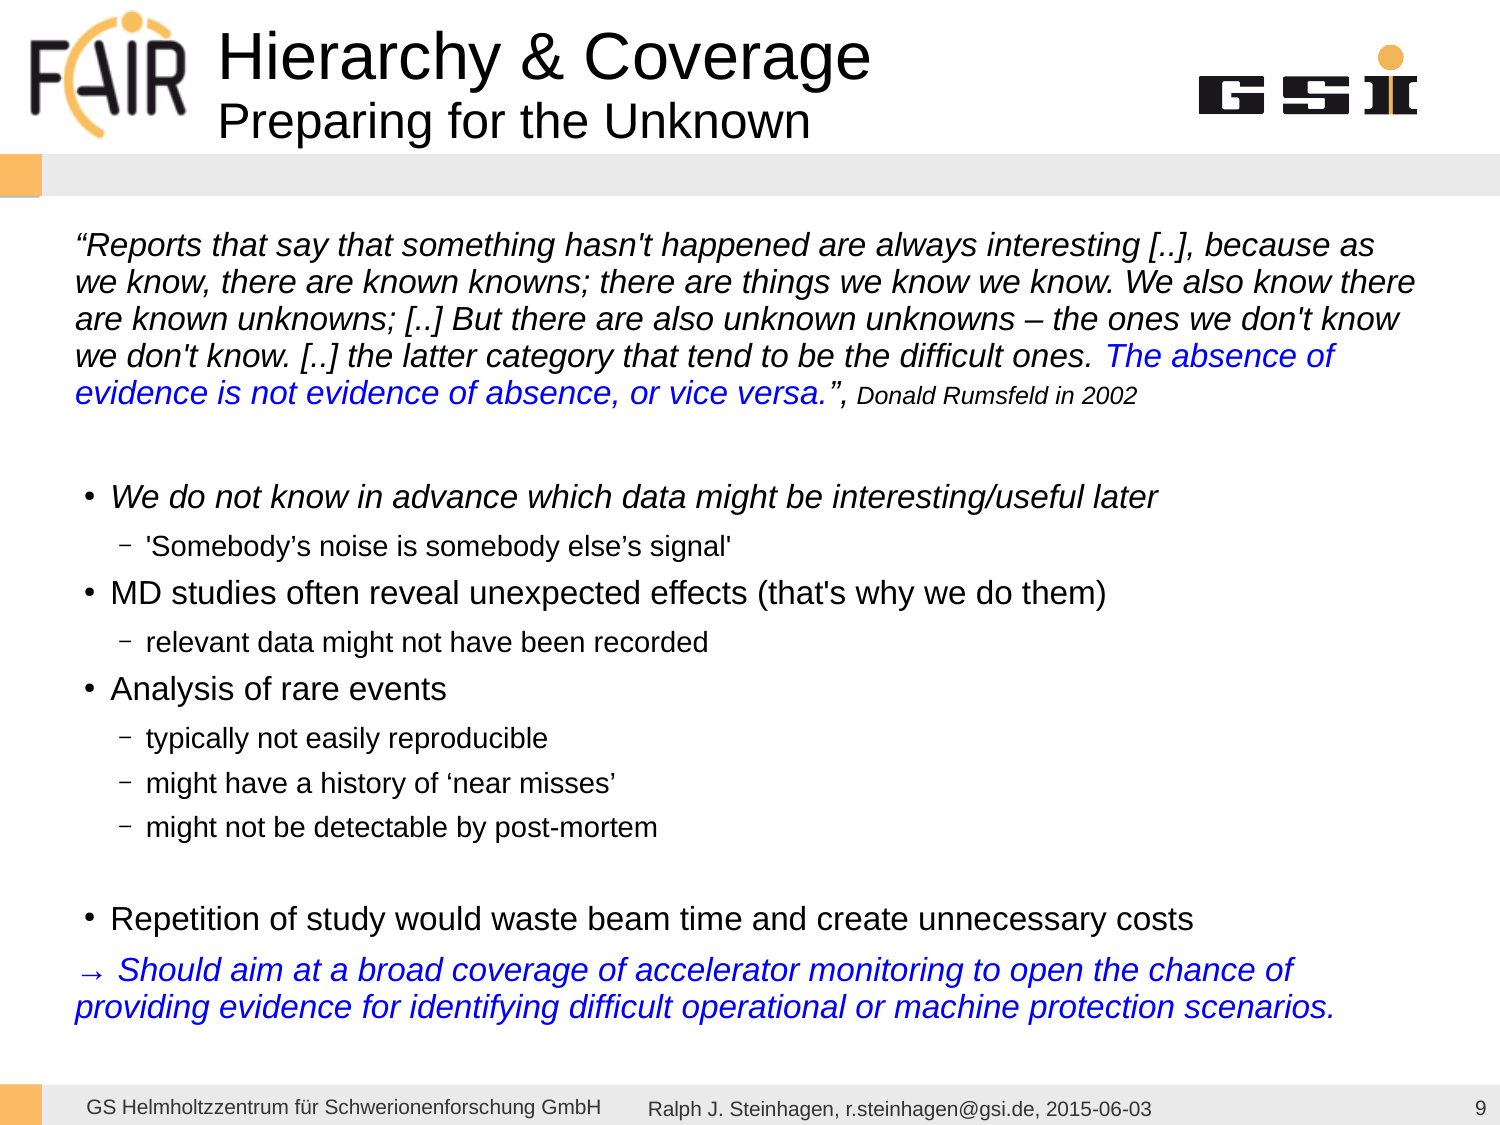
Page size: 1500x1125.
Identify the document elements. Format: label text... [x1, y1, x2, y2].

title Hierarchy & Coverage Preparing for the Unknown [217, 18, 1109, 150]
picture [1197, 42, 1419, 117]
picture [30, 9, 187, 141]
list “Reports that say that something hasn't happened are always interesting [..], because as we know, there are known knowns; there are things we know we know. We also know there are known unknowns; [..] But there are also unknown unknowns – the ones we don't know we don't know. [..] the latter category that tend to be the difficult ones. The absence of evidence is not evidence of absence, or vice versa.”, Donald Rumsfeld in 2002 We do not know in advance which data might be interesting/useful later 'Somebody’s noise is somebody else’s signal' MD studies often reveal unexpected effects (that's why we do them) relevant data might not have been recorded Analysis of rare events typically not easily reproducible might have a history of ‘near misses’ might not be detectable by post-mortem Repetition of study would waste beam time and create unnecessary costs → Should aim at a broad coverage of accelerator monitoring to open the chance of providing evidence for identifying difficult operational or machine protection scenarios. [75, 226, 1425, 1050]
